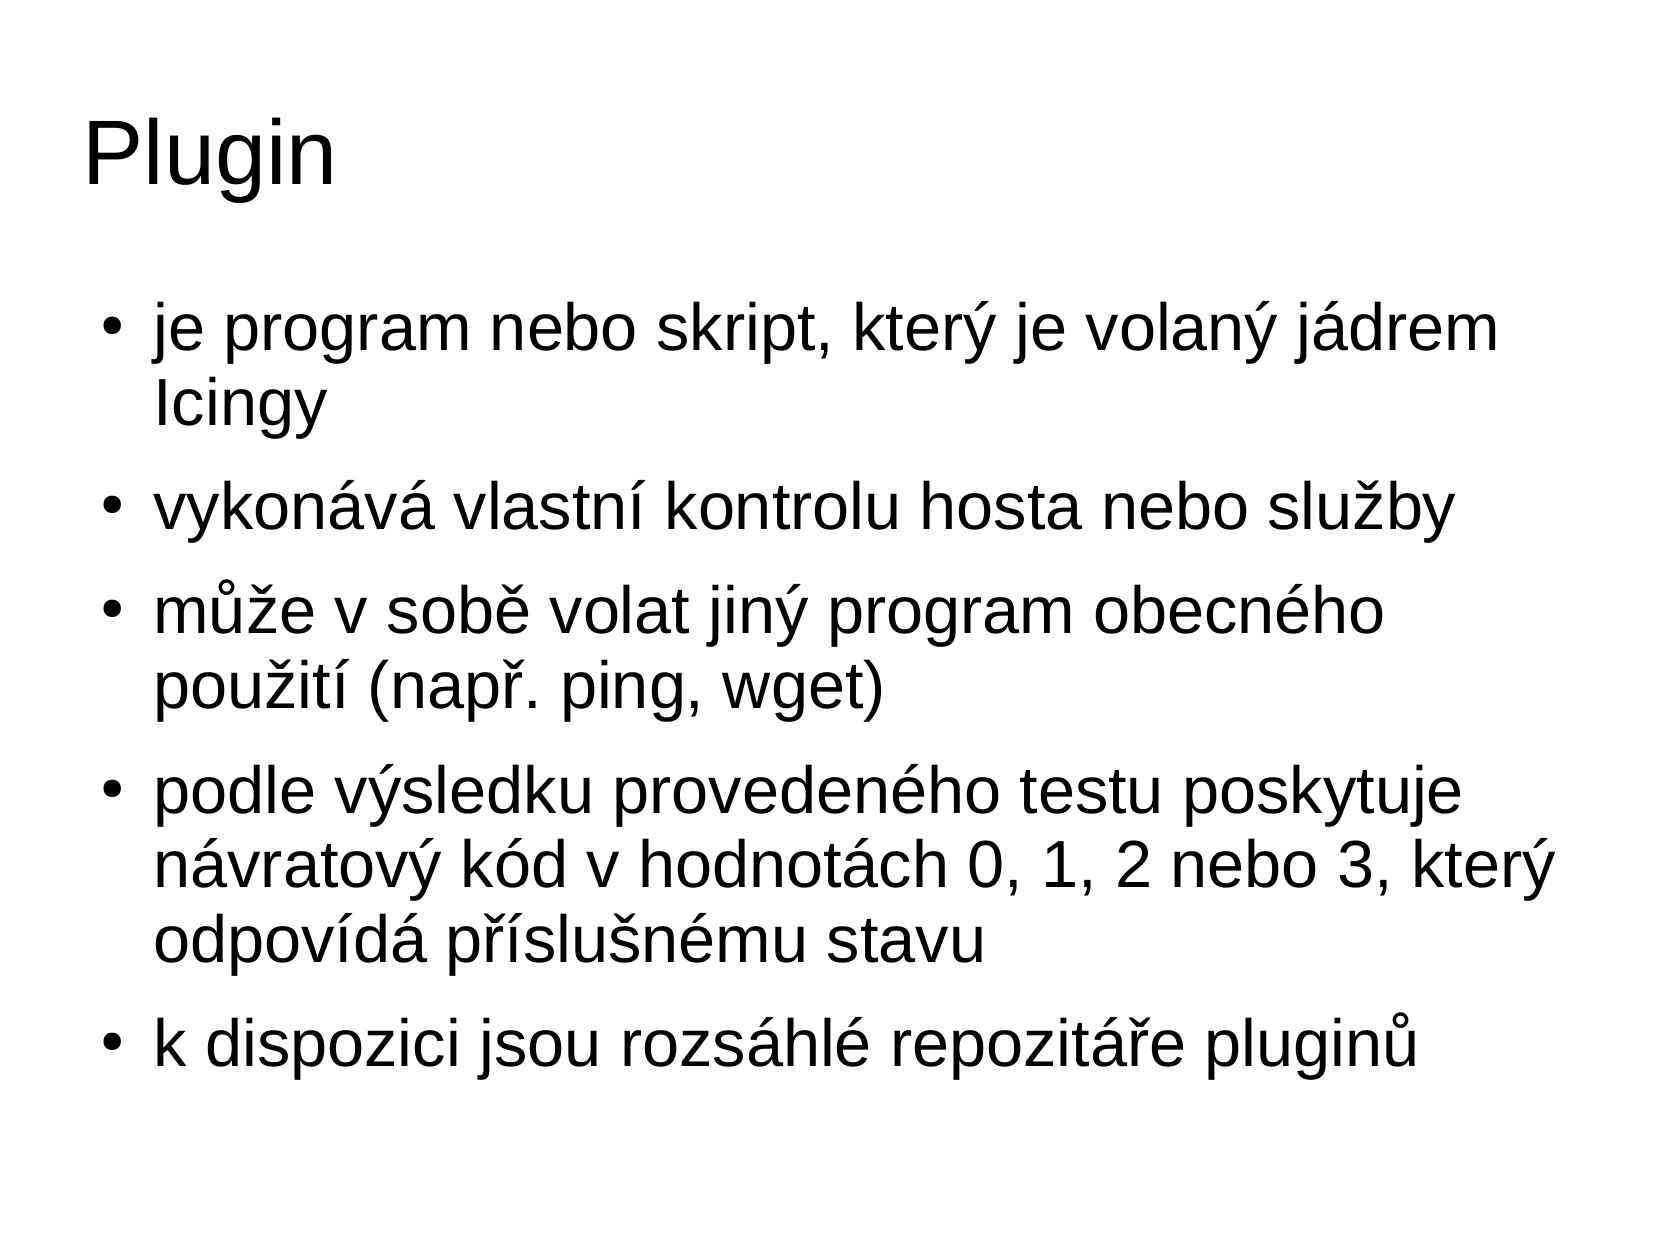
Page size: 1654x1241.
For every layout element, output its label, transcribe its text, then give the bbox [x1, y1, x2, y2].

list je program nebo skript, který je volaný jádrem Icingy vykonává vlastní kontrolu hosta nebo služby může v sobě volat jiný program obecného použití (např. ping, wget) podle výsledku provedeného testu poskytuje návratový kód v hodnotách 0, 1, 2 nebo 3, který odpovídá příslušnému stavu k dispozici jsou rozsáhlé repozitáře pluginů [82, 290, 1571, 1182]
title Plugin [82, 68, 1571, 237]
